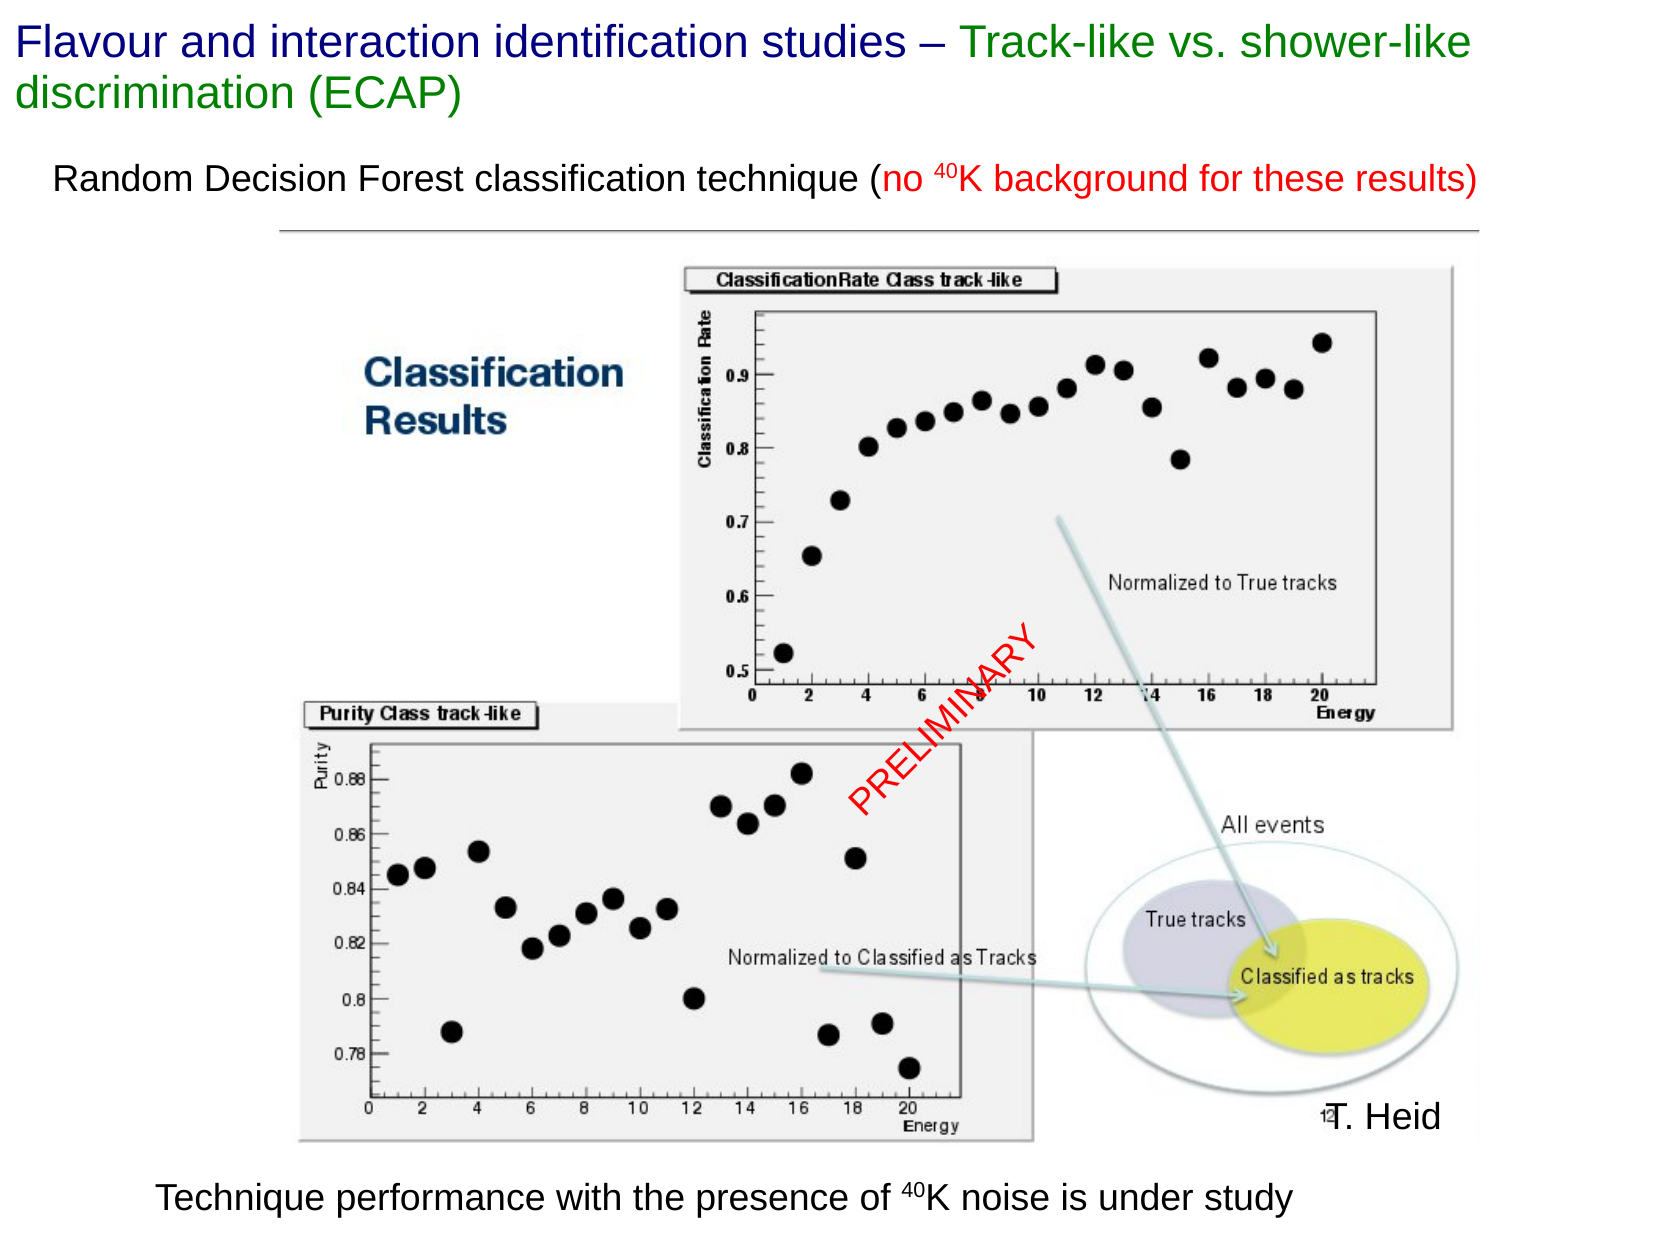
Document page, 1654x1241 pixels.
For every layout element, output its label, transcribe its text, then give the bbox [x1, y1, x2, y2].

picture [279, 230, 1480, 1145]
text_box Technique performance with the presence of 40K noise is under study [139, 1168, 1312, 1226]
text_box Flavour and interaction identification studies – Track-like vs. shower-like discrimination (ECAP) [0, 8, 1654, 127]
text_box T. Heid [1310, 1087, 1462, 1145]
text_box PRELIMINARY [825, 600, 1066, 841]
text_box Random Decision Forest classification technique (no 40K background for these results) [37, 150, 1576, 207]
